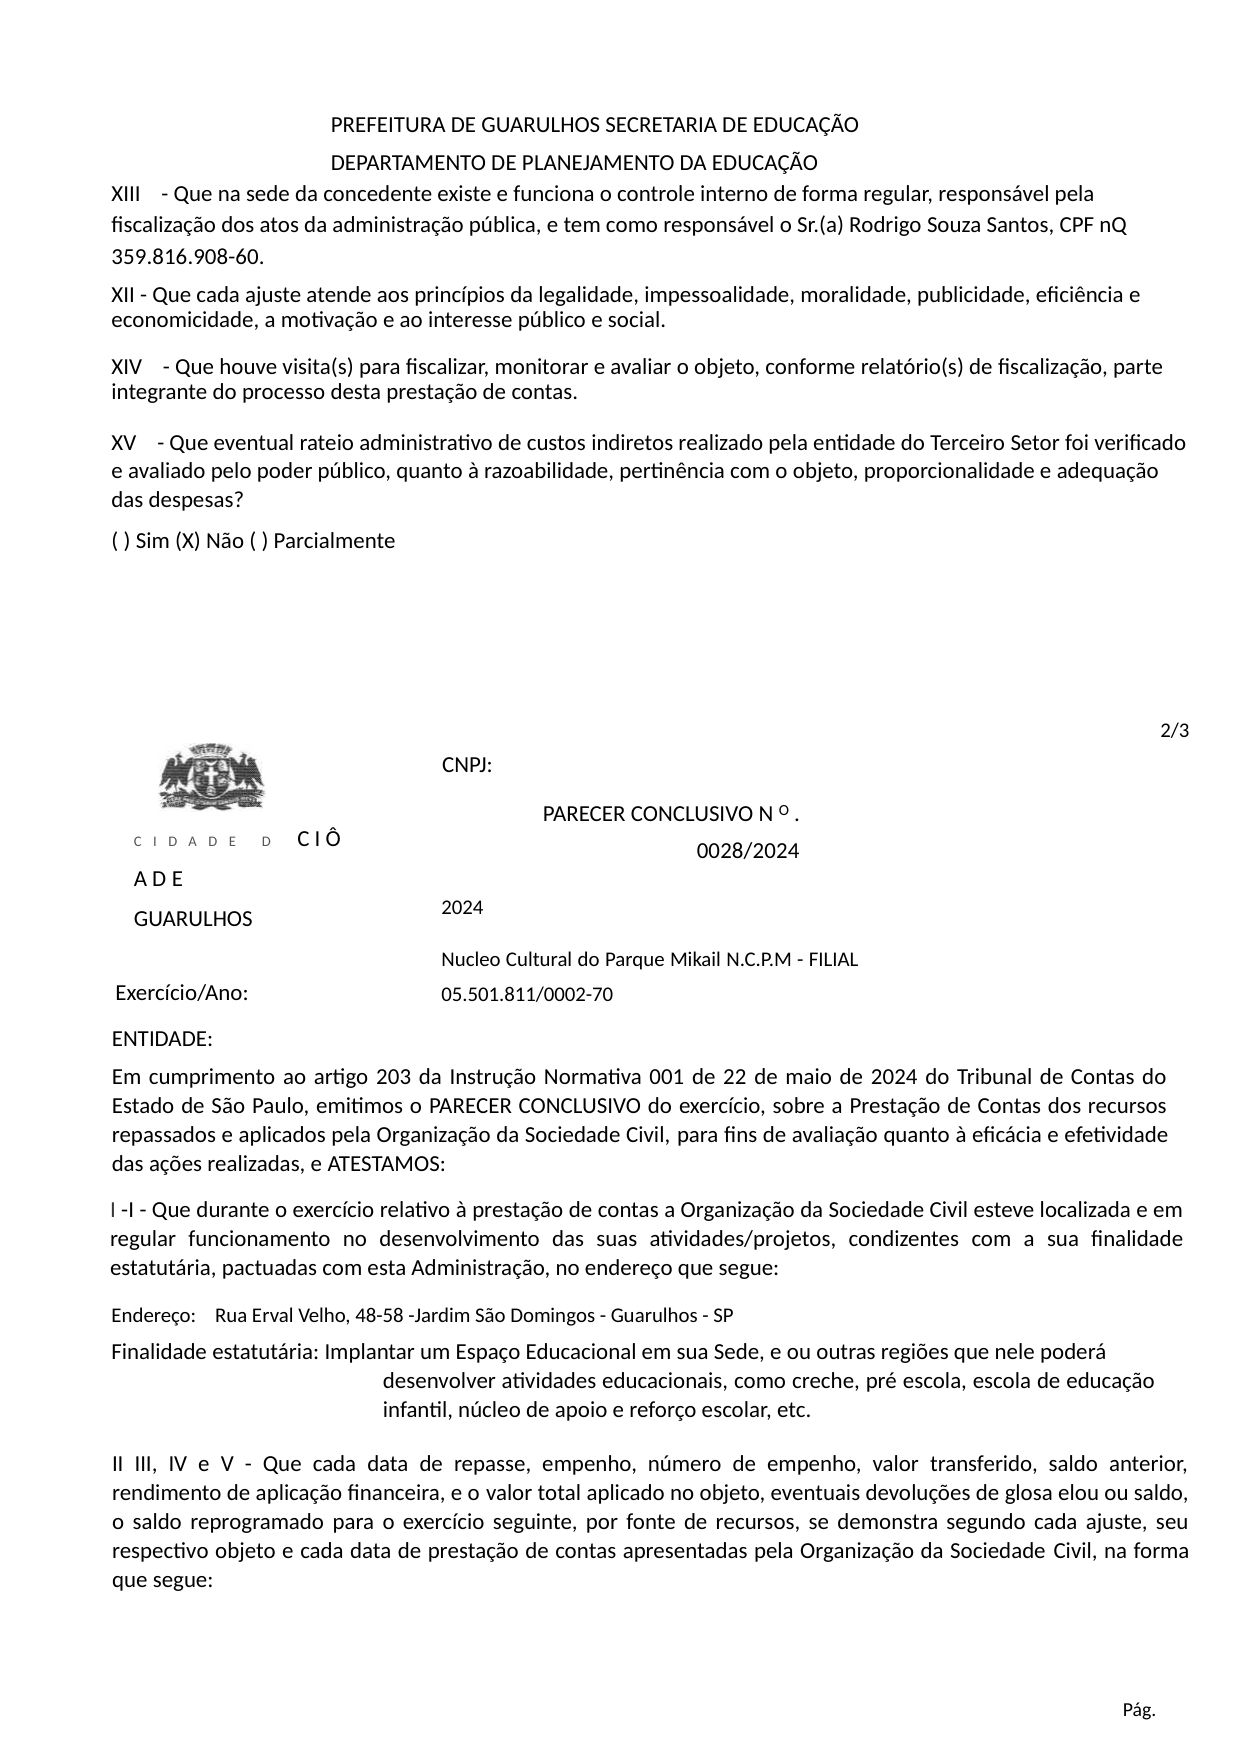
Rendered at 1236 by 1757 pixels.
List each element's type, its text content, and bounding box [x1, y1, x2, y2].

text_box Pág. [1123, 1696, 1161, 1721]
text_box Exercício/Ano: [115, 978, 277, 1007]
text_box CIDADE D C I Ô A D E GUARULHOS [134, 811, 343, 917]
text_box II III, IV e V - Que cada data de repasse, empenho, número de empenho, valor transferido, saldo anterior, rendimento de aplicação financeira, e o valor total aplicado no objeto, eventuais devoluções de glosa elou ou saldo, o saldo reprogramado para o exercício seguinte, por fonte de recursos, se demonstra segundo cada ajuste, seu respectivo objeto e cada data de prestação de contas apresentadas pela Organização da Sociedade Civil, na forma que segue: [112, 1447, 1190, 1591]
text_box CNPJ: [442, 749, 507, 772]
text_box PREFEITURA DE GUARULHOS SECRETARIA DE EDUCAÇÃO DEPARTAMENTO DE PLANEJAMENTO DA EDUCAÇÃO XIII - Que na sede da concedente existe e funciona o controle interno de forma regular, responsável pela fiscalização dos atos da administração pública, e tem como responsável o Sr.(a) Rodrigo Souza Santos, CPF nQ 359.816.908-60. XII - Que cada ajuste atende aos princípios da legalidade, impessoalidade, moralidade, publicidade, eficiência e economicidade, a motivação e ao interesse público e social. XIV - Que houve visita(s) para fiscalizar, monitorar e avaliar o objeto, conforme relatório(s) de fiscalização, parte integrante do processo desta prestação de contas. XV - Que eventual rateio administrativo de custos indiretos realizado pela entidade do Terceiro Setor foi verificado e avaliado pelo poder público, quanto à razoabilidade, pertinência com o objeto, proporcionalidade e adequação das despesas? ( ) Sim (X) Não ( ) Parcialmente [111, 99, 1194, 630]
text_box 2024 Nucleo Cultural do Parque Mikail N.C.P.M - FILIAL 05.501.811/0002-70 [441, 894, 912, 995]
text_box I -I - Que durante o exercício relativo à prestação de contas a Organização da Sociedade Civil esteve localizada e em regular funcionamento no desenvolvimento das suas atividades/projetos, condizentes com a sua finalidade estatutária, pactuadas com esta Administração, no endereço que segue: [110, 1194, 1190, 1279]
text_box Endereço: Rua Erval Velho, 48-58 -Jardim São Domingos - Guarulhos - SP Finalidade estatutária: Implantar um Espaço Educacional em sua Sede, e ou outras regiões que nele poderá desenvolver atividades educacionais, como creche, pré escola, escola de educação infantil, núcleo de apoio e reforço escolar, etc. [111, 1302, 1190, 1418]
text_box ENTIDADE: Em cumprimento ao artigo 203 da Instrução Normativa 001 de 22 de maio de 2024 do Tribunal de Contas do Estado de São Paulo, emitimos o PARECER CONCLUSIVO do exercício, sobre a Prestação de Contas dos recursos repassados e aplicados pela Organização da Sociedade Civil, para fins de avaliação quanto à eficácia e efetividade das ações realizadas, e ATESTAMOS: [112, 1024, 1191, 1172]
text_box 2/3 [1160, 717, 1196, 742]
picture [158, 743, 266, 811]
text_box PARECER CONCLUSIVO N O . 0028/2024 [543, 799, 850, 865]
